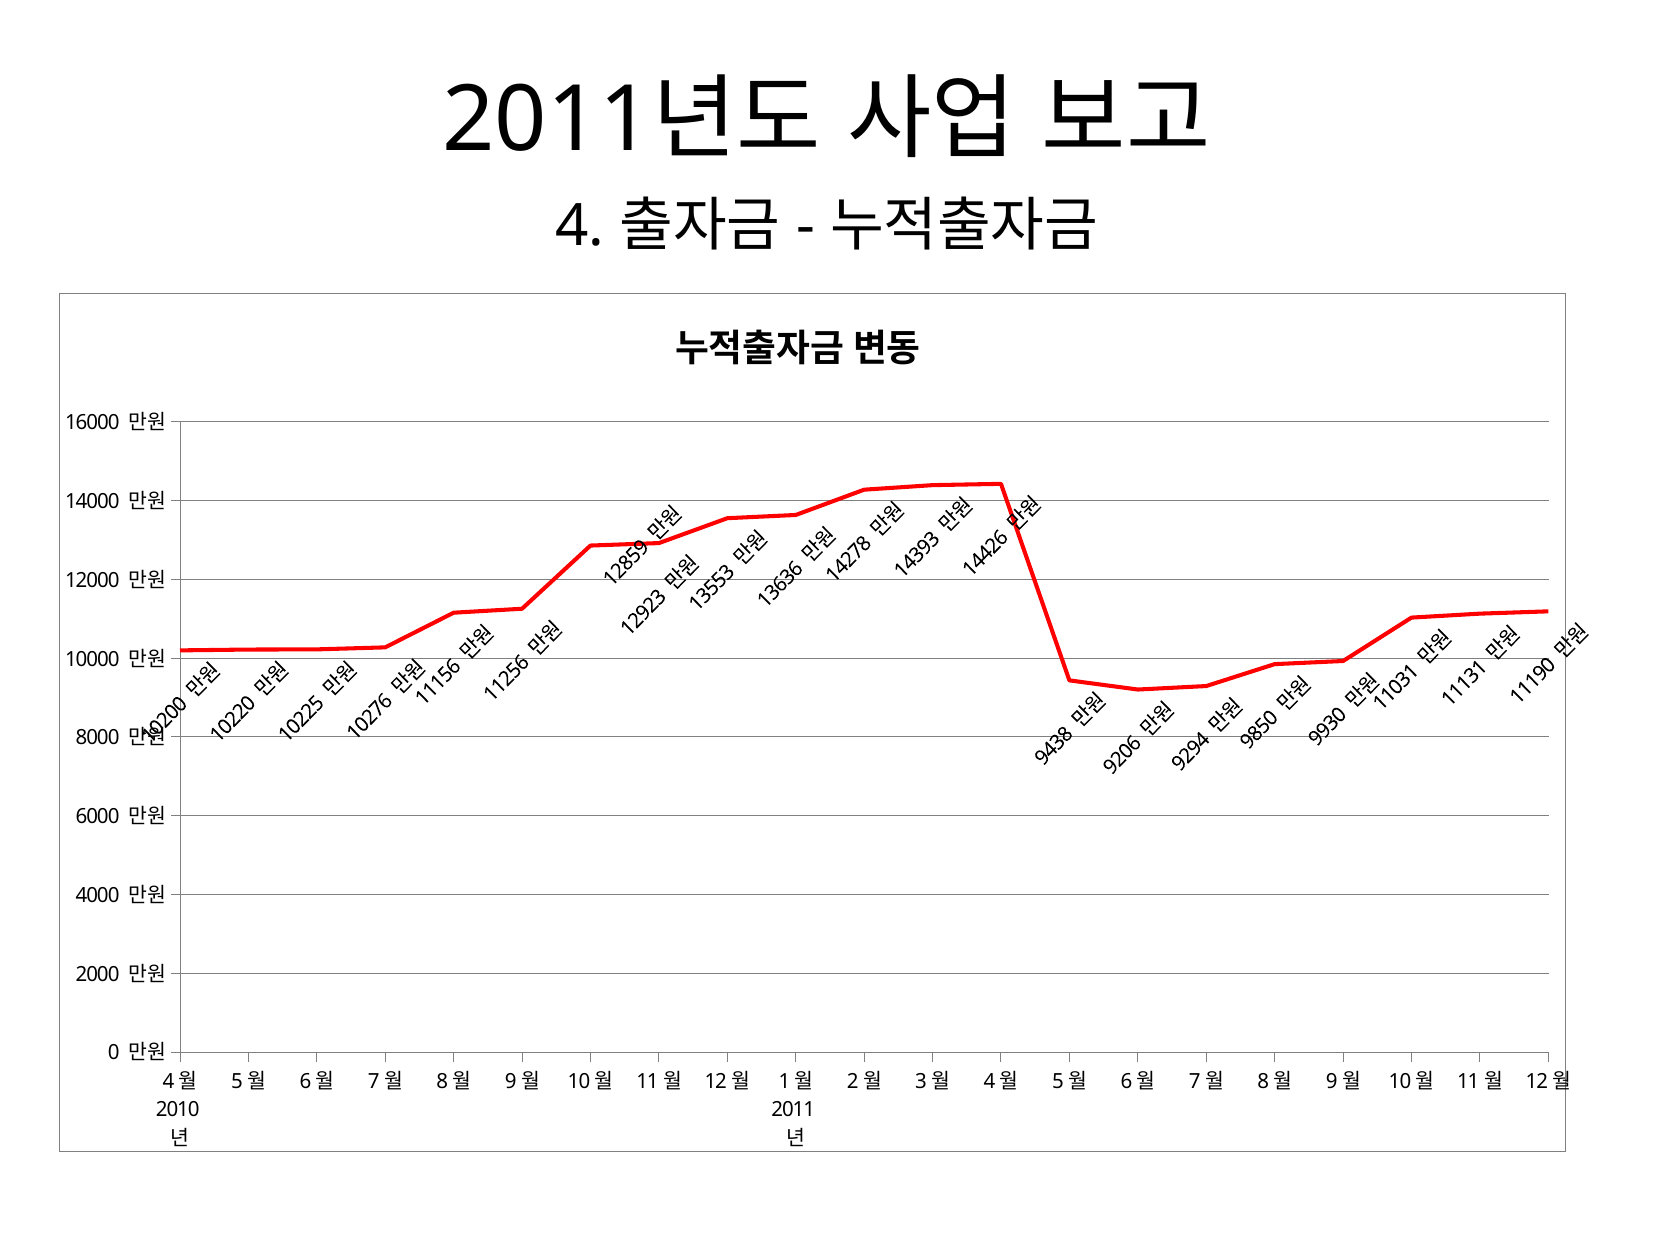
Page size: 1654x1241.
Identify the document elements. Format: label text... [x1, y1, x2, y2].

title 2011년도 사업 보고 4. 출자금 - 누적출자금 [82, 49, 1571, 257]
chart [59, 293, 1594, 1152]
